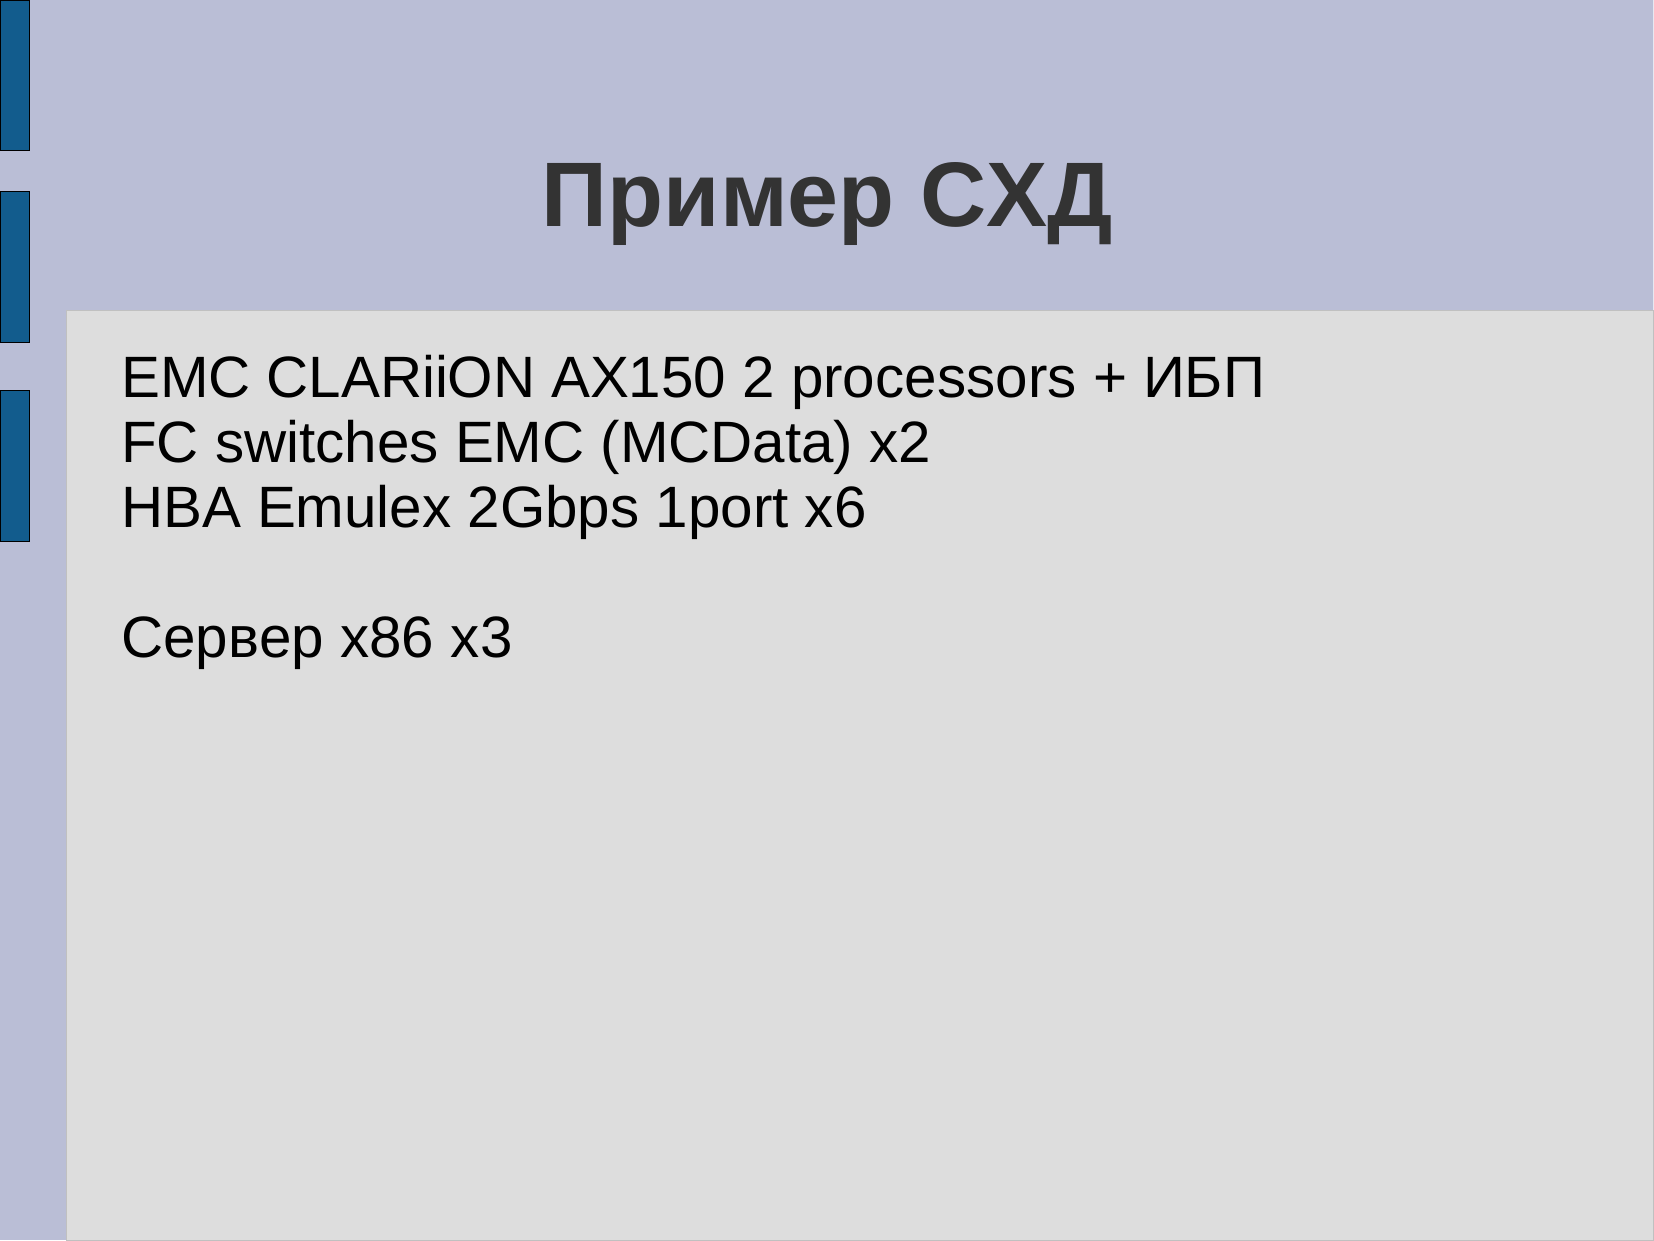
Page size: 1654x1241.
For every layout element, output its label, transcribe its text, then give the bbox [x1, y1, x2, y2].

list EMC CLARiiON AX150 2 processors + ИБП FC switches EMC (MCData) x2 HBA Emulex 2Gbps 1port x6 Сервер x86 x3 [121, 344, 1534, 1127]
title Пример СХД [121, 91, 1534, 299]
